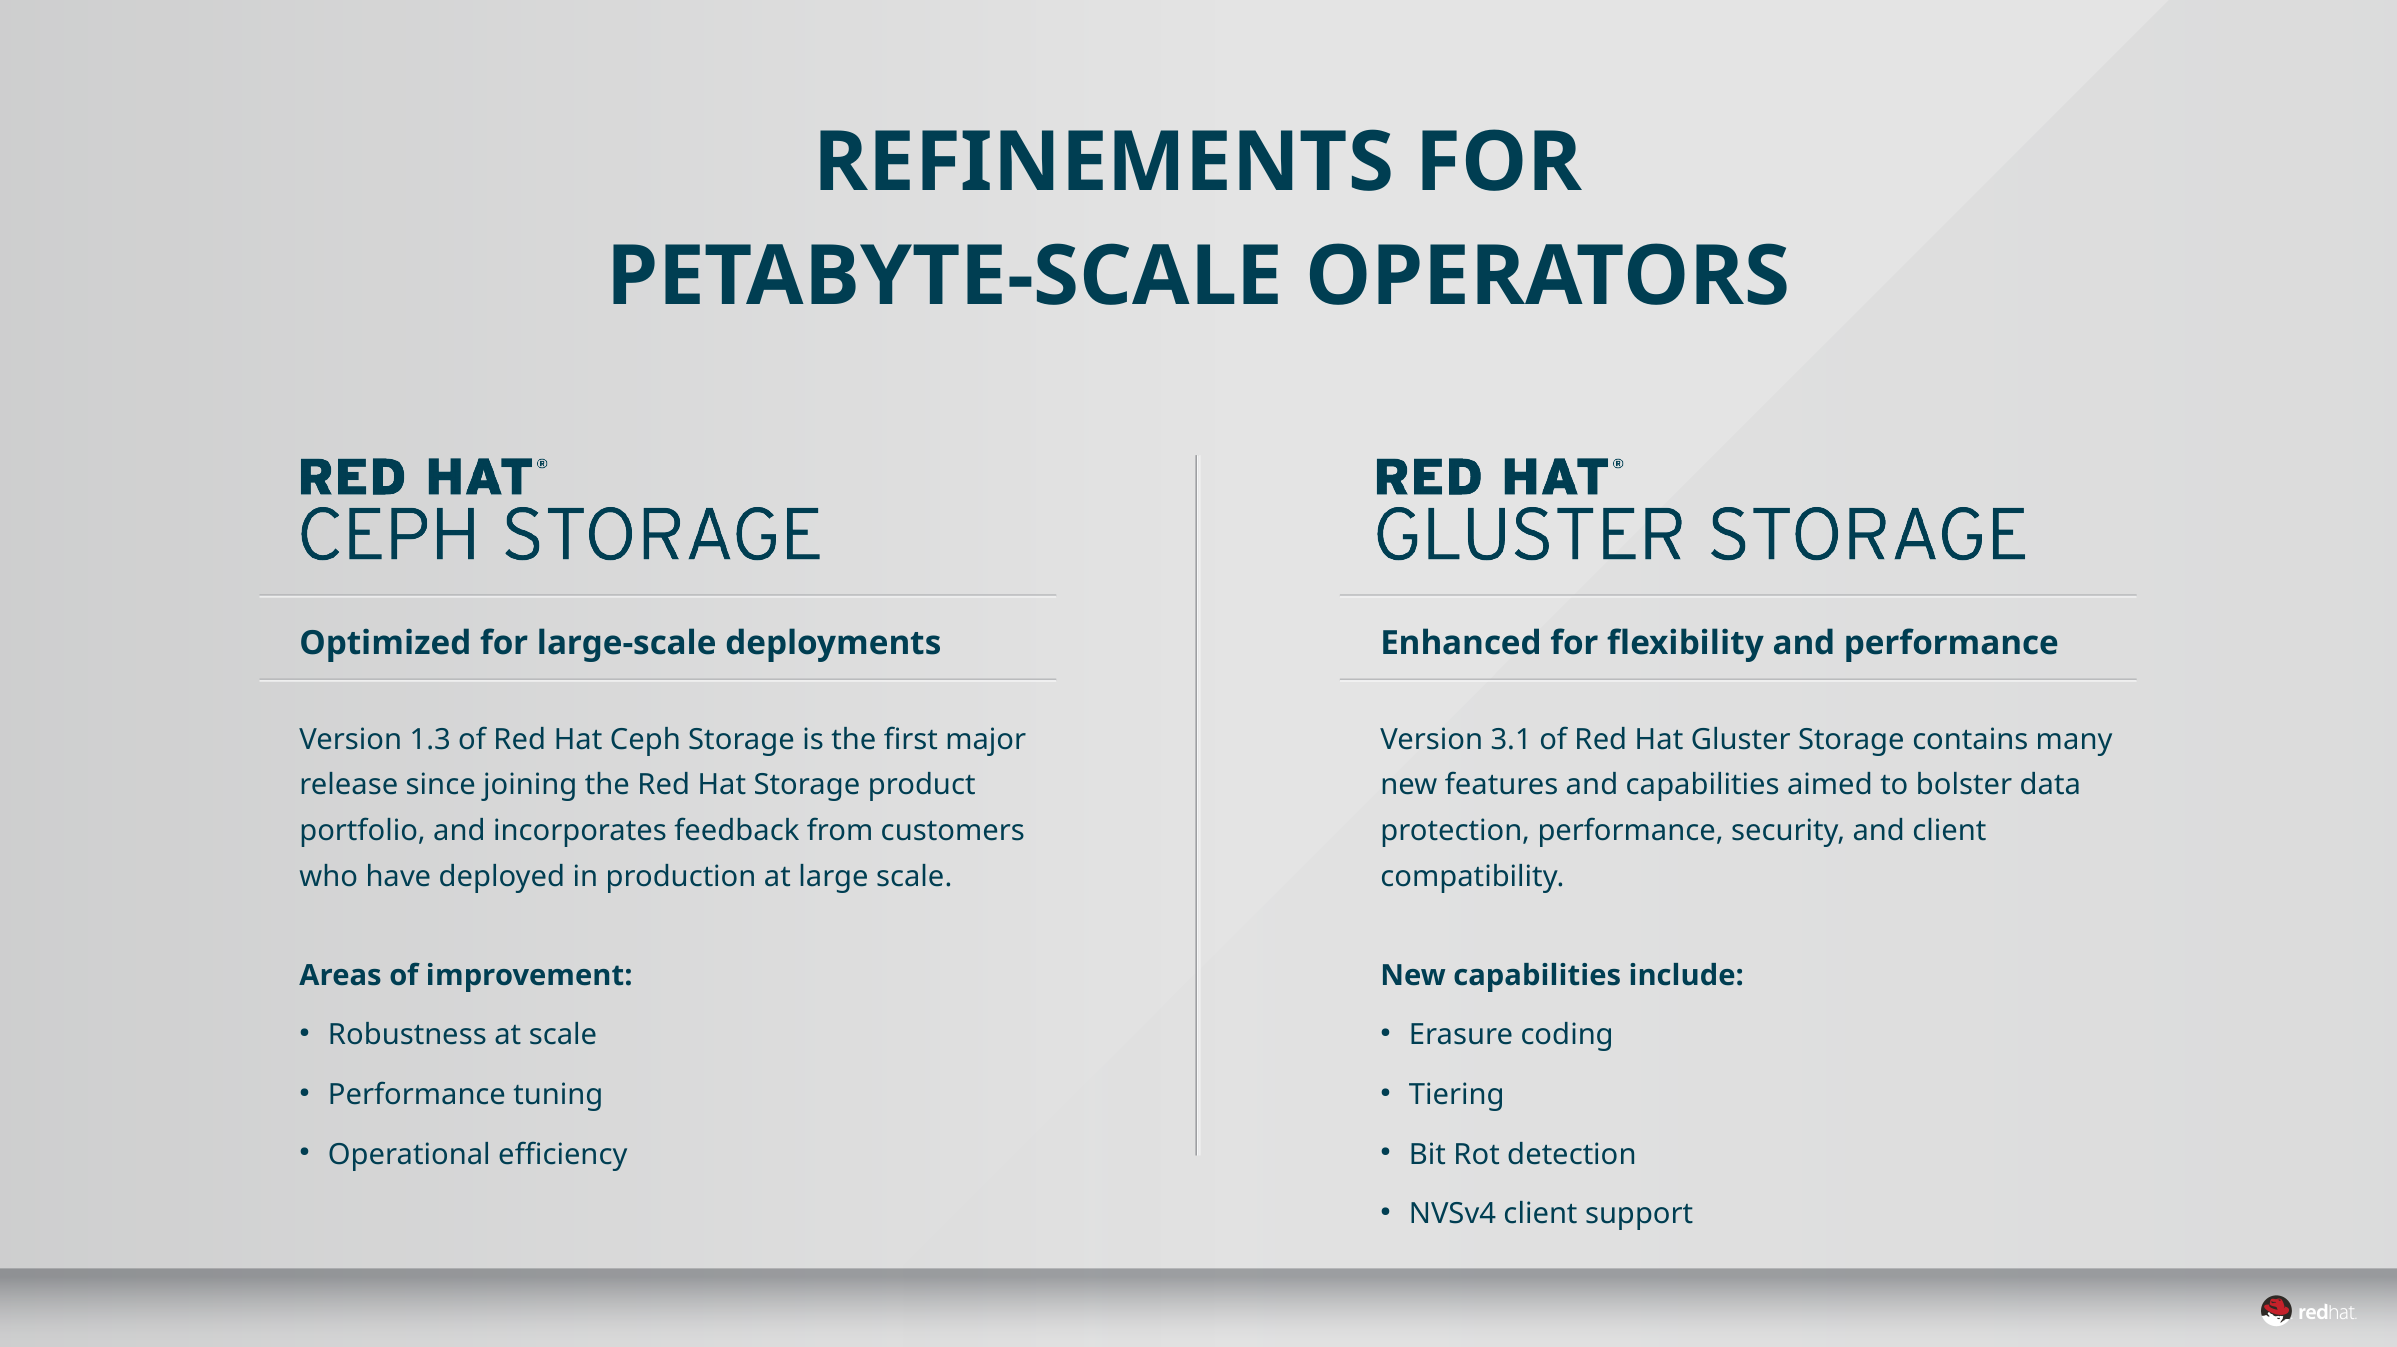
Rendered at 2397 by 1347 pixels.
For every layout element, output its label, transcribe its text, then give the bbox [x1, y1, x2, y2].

text_box Version 1.3 of Red Hat Ceph Storage is the first major release since joining the Red Hat Storage product portfolio, and incorporates feedback from customers who have deployed in production at large scale. Areas of improvement: Robustness at scale Performance tuning Operational efficiency [284, 704, 1043, 1198]
picture [0, 0, 2397, 1347]
text_box REFINEMENTS FOR PETABYTE-SCALE OPERATORS [403, 94, 1994, 322]
text_box Version 3.1 of Red Hat Gluster Storage contains many new features and capabilities aimed to bolster data protection, performance, security, and client compatibility. New capabilities include: Erasure coding Tiering Bit Rot detection NVSv4 client support [1365, 704, 2164, 1198]
text_box Enhanced for flexibility and performance [1365, 605, 2124, 671]
text_box Optimized for large-scale deployments [284, 605, 1043, 671]
